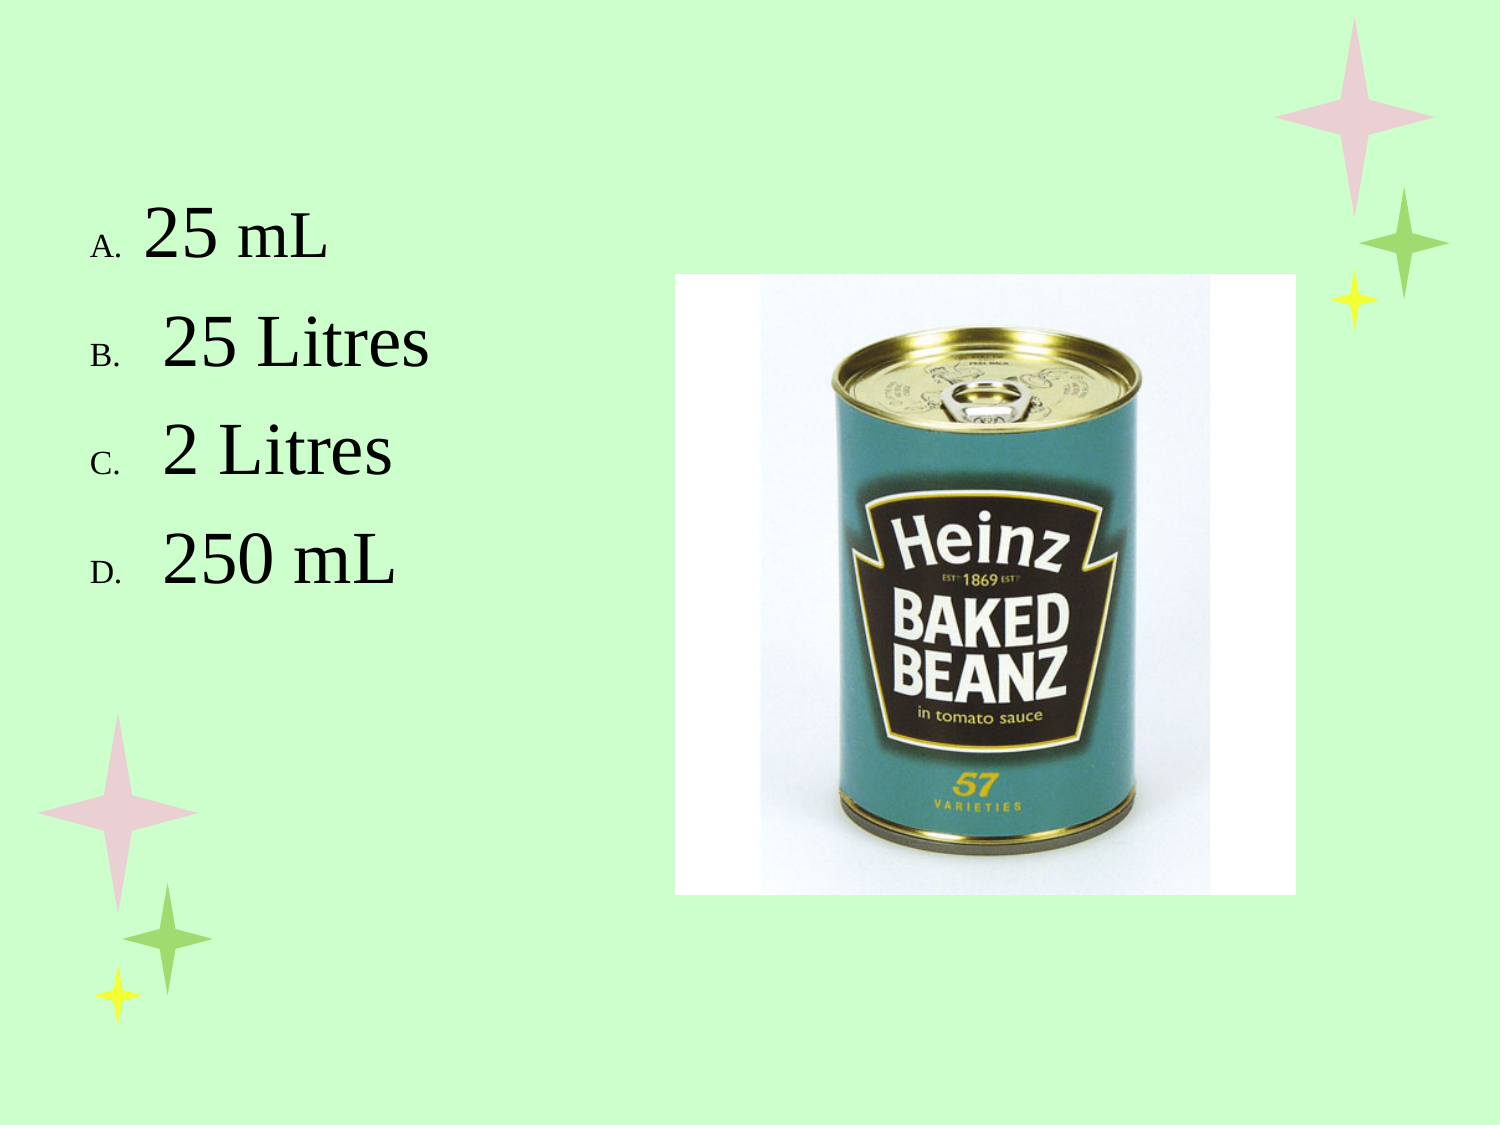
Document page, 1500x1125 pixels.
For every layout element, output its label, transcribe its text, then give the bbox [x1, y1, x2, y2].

text_box [122, 882, 213, 996]
text_box [1274, 16, 1436, 218]
text_box 25 mL 25 Litres 2 Litres 250 mL [74, 174, 613, 606]
text_box [1329, 268, 1380, 331]
text_box [1358, 186, 1450, 300]
picture [675, 274, 1296, 895]
text_box [93, 964, 143, 1027]
text_box [37, 712, 199, 914]
